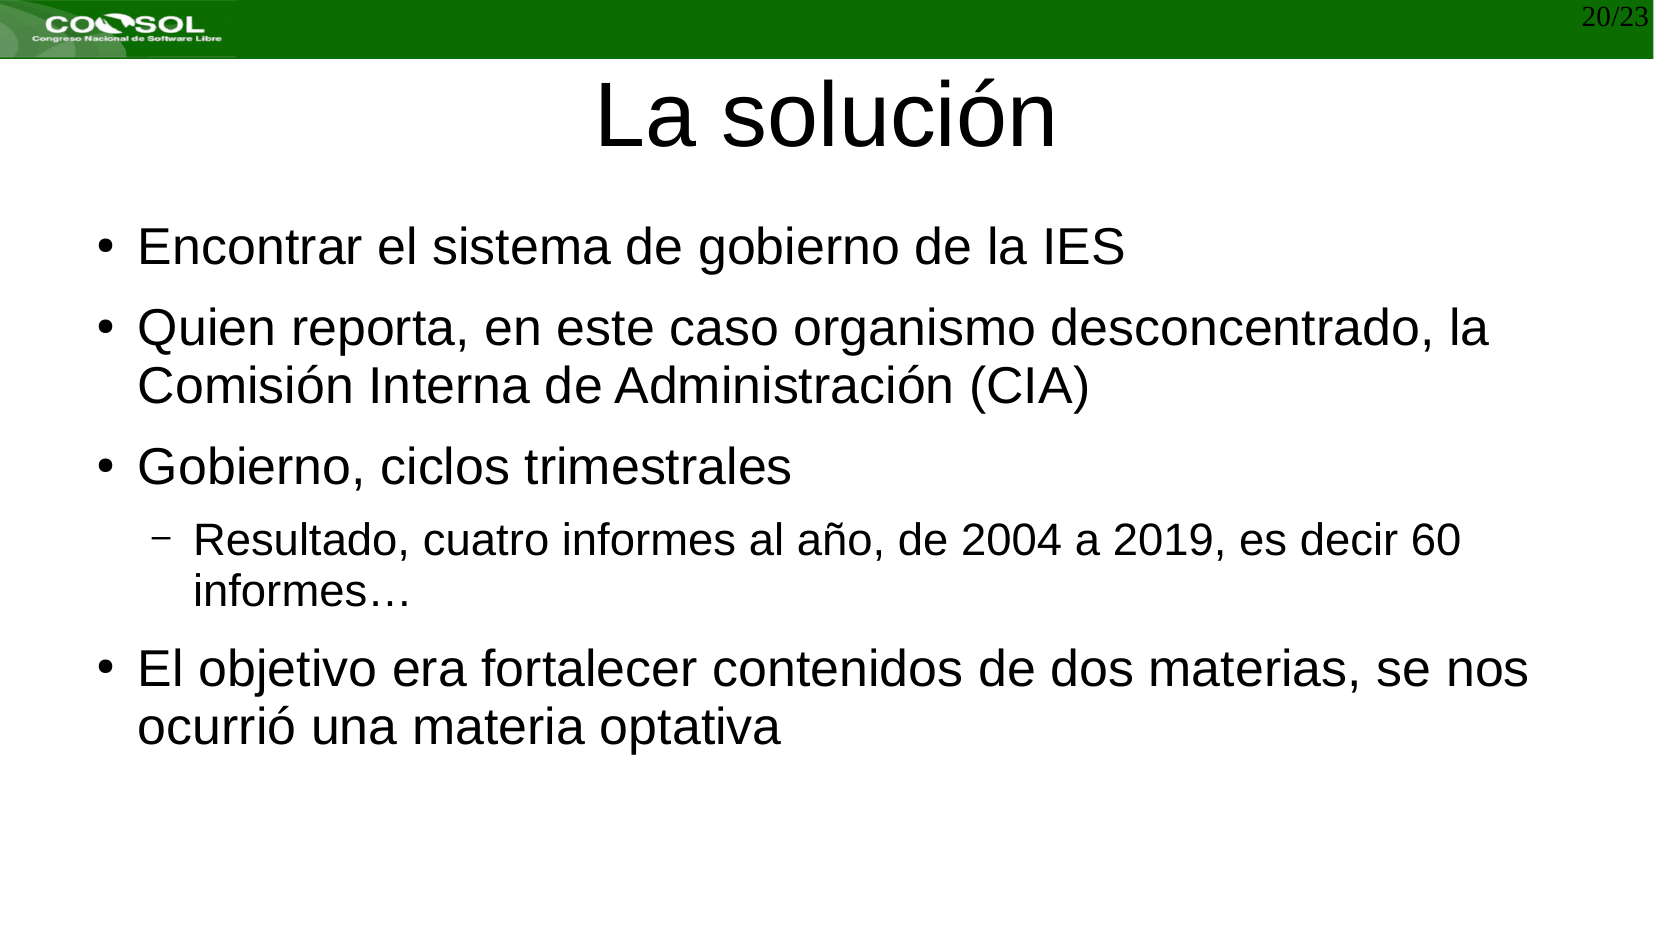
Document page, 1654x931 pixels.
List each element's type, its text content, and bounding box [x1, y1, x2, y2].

title La solución [82, 37, 1571, 193]
list Encontrar el sistema de gobierno de la IES Quien reporta, en este caso organismo desconcentrado, la Comisión Interna de Administración (CIA) Gobierno, ciclos trimestrales Resultado, cuatro informes al año, de 2004 a 2019, es decir 60 informes… El objetivo era fortalecer contenidos de dos materias, se nos ocurrió una materia optativa [82, 217, 1571, 758]
picture [0, 0, 1654, 59]
